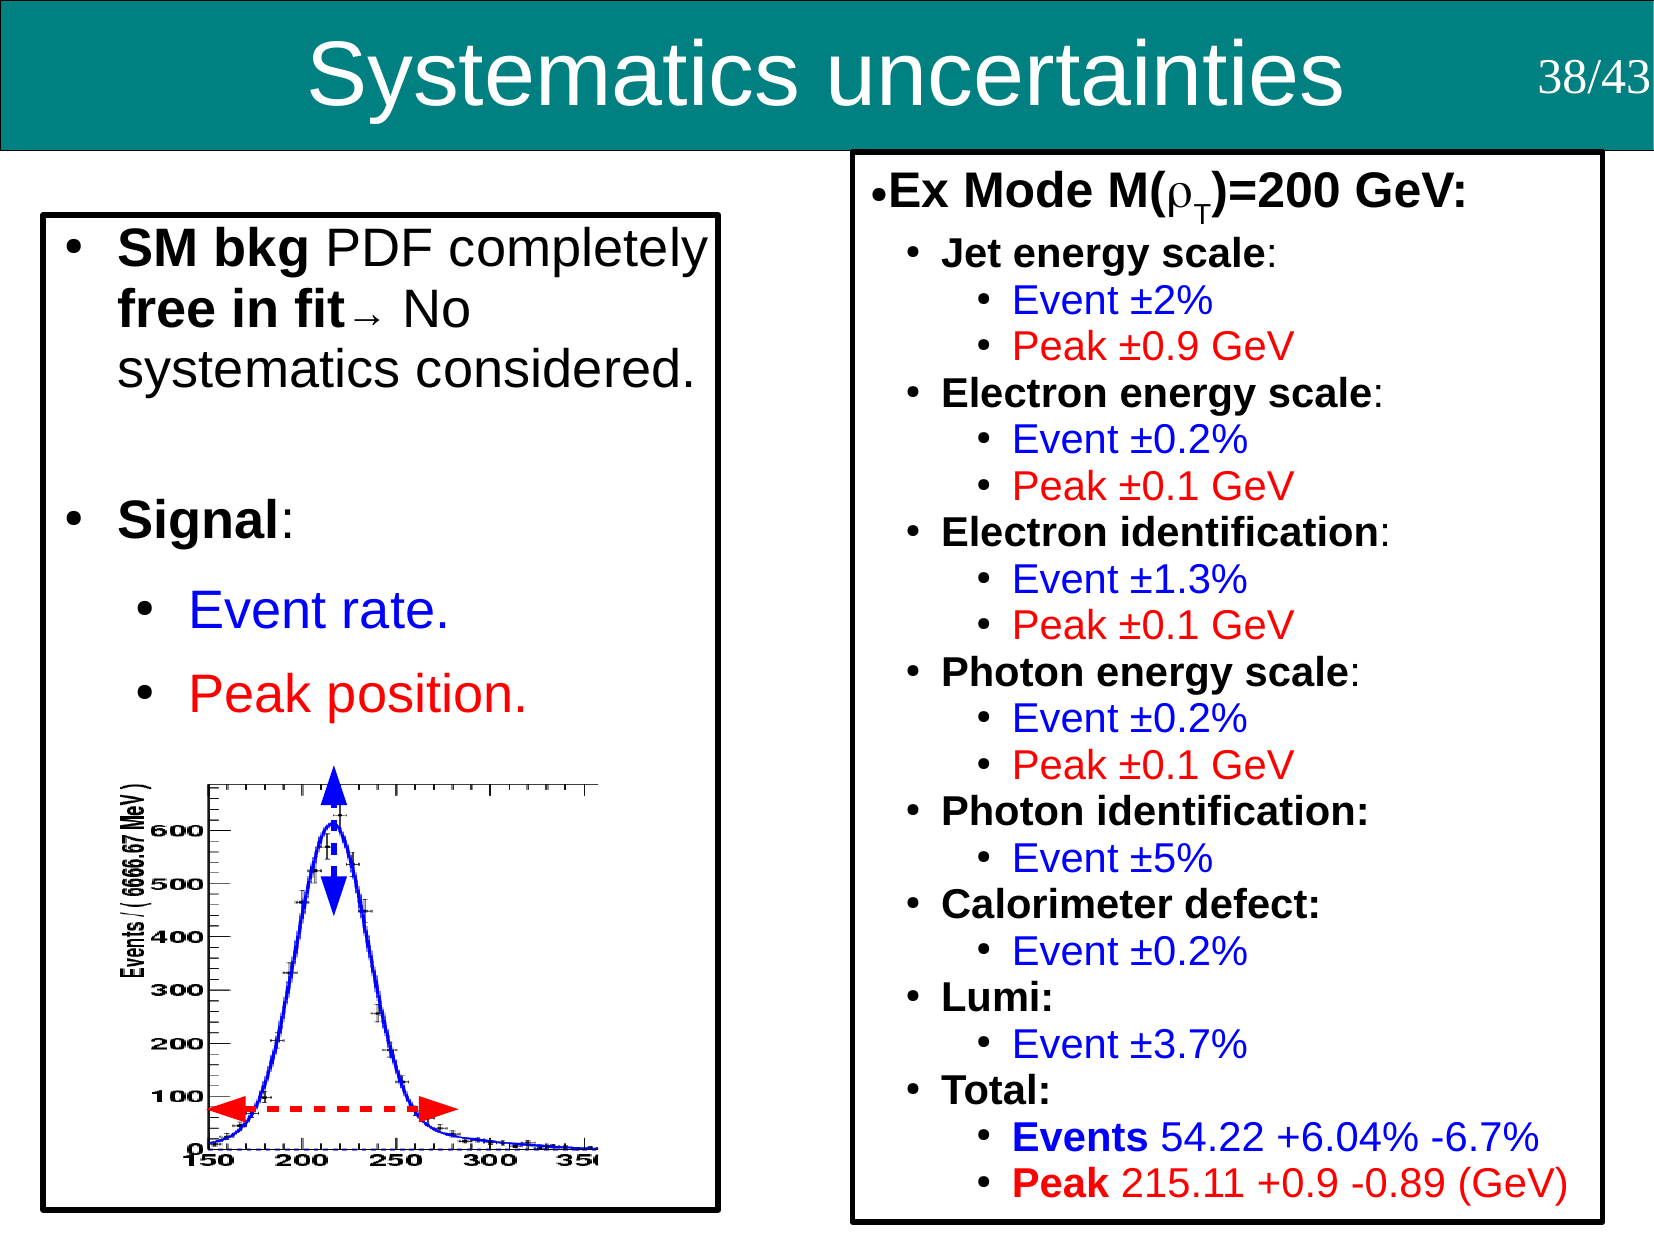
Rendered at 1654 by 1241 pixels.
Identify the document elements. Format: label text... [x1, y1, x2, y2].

list SM bkg PDF completely free in fit→ No systematics considered. Signal: Event rate. Peak position. [43, 214, 719, 1210]
text_box Ex Mode M(rT)=200 GeV: Jet energy scale: Event ±2% Peak ±0.9 GeV Electron energy scale: Event ±0.2% Peak ±0.1 GeV Electron identification: Event ±1.3% Peak ±0.1 GeV Photon energy scale: Event ±0.2% Peak ±0.1 GeV Photon identification: Event ±5% Calorimeter defect: Event ±0.2% Lumi: Event ±3.7% Total: Events 54.22 +6.04% -6.7% Peak 215.11 +0.9 -0.89 (GeV) [852, 152, 1603, 1222]
title Systematics uncertainties [82, 22, 1571, 126]
